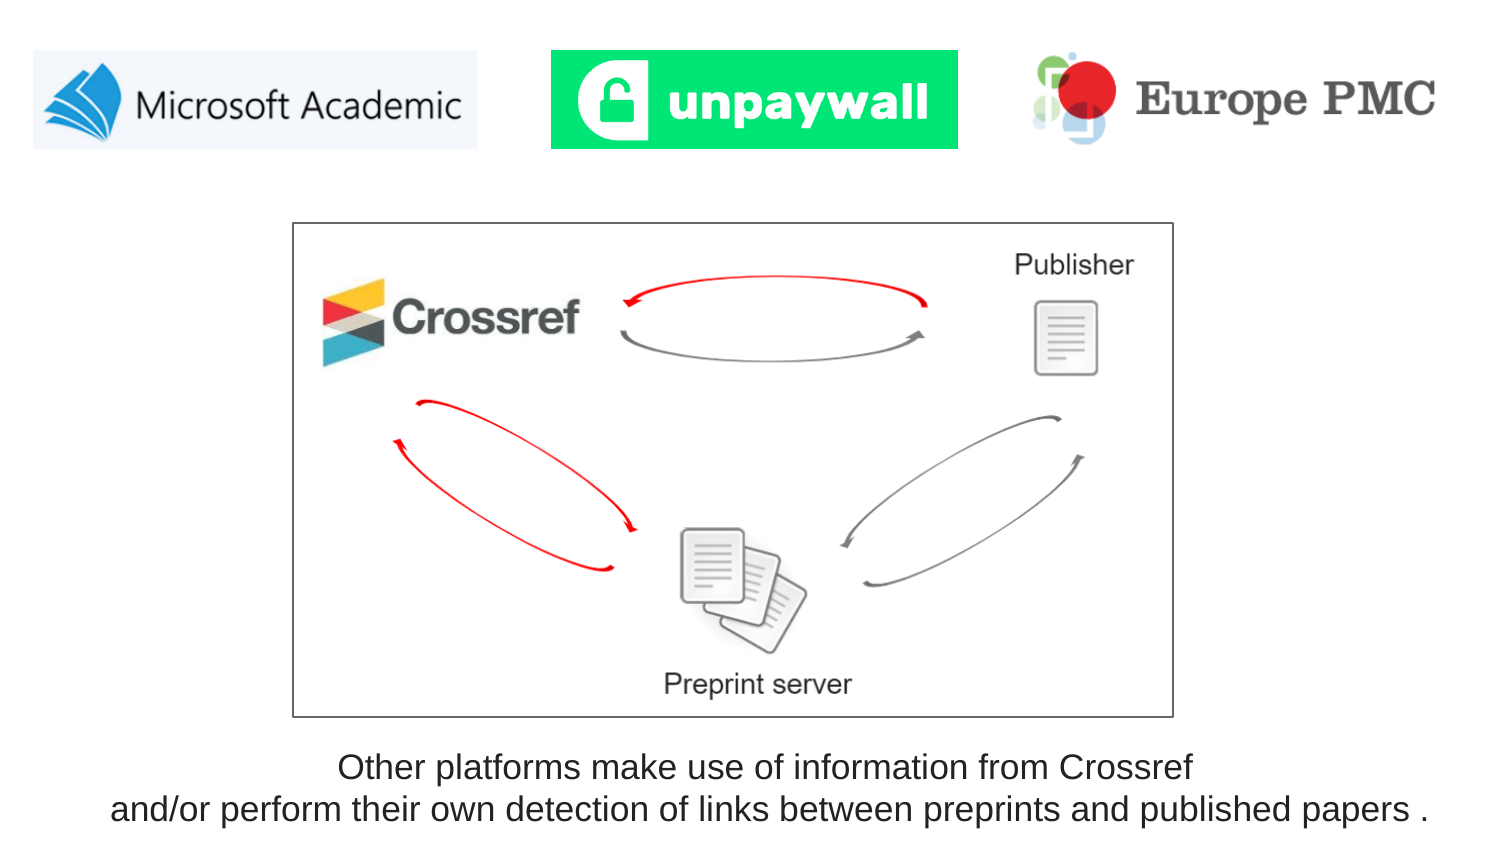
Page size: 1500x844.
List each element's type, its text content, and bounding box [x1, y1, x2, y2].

picture [293, 223, 1173, 717]
picture [33, 50, 477, 149]
text_box Other platforms make use of information from Crossref and/or perform their own detection of links between preprints and published papers . [74, 728, 1467, 844]
picture [1007, 50, 1467, 149]
picture [551, 50, 958, 149]
